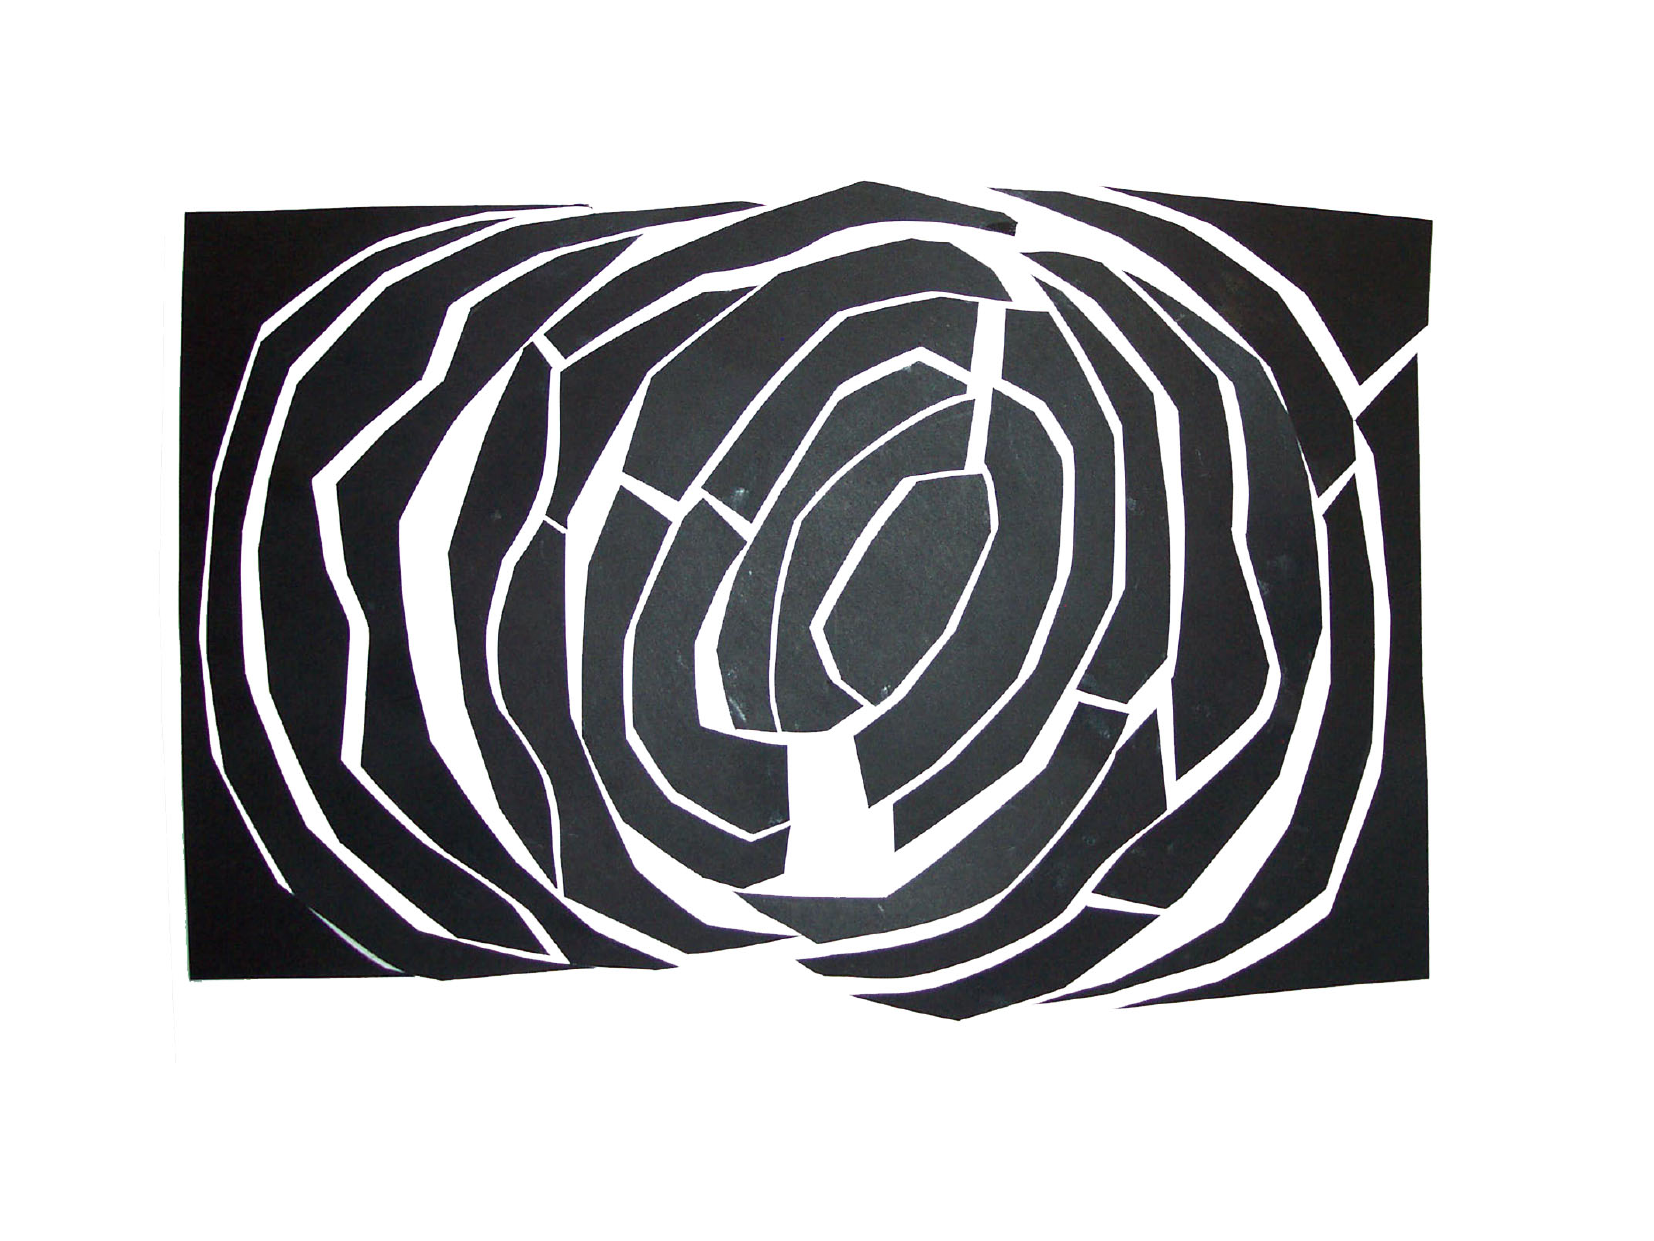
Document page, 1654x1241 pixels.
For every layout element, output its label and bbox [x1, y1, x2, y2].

picture [147, 147, 1477, 1063]
